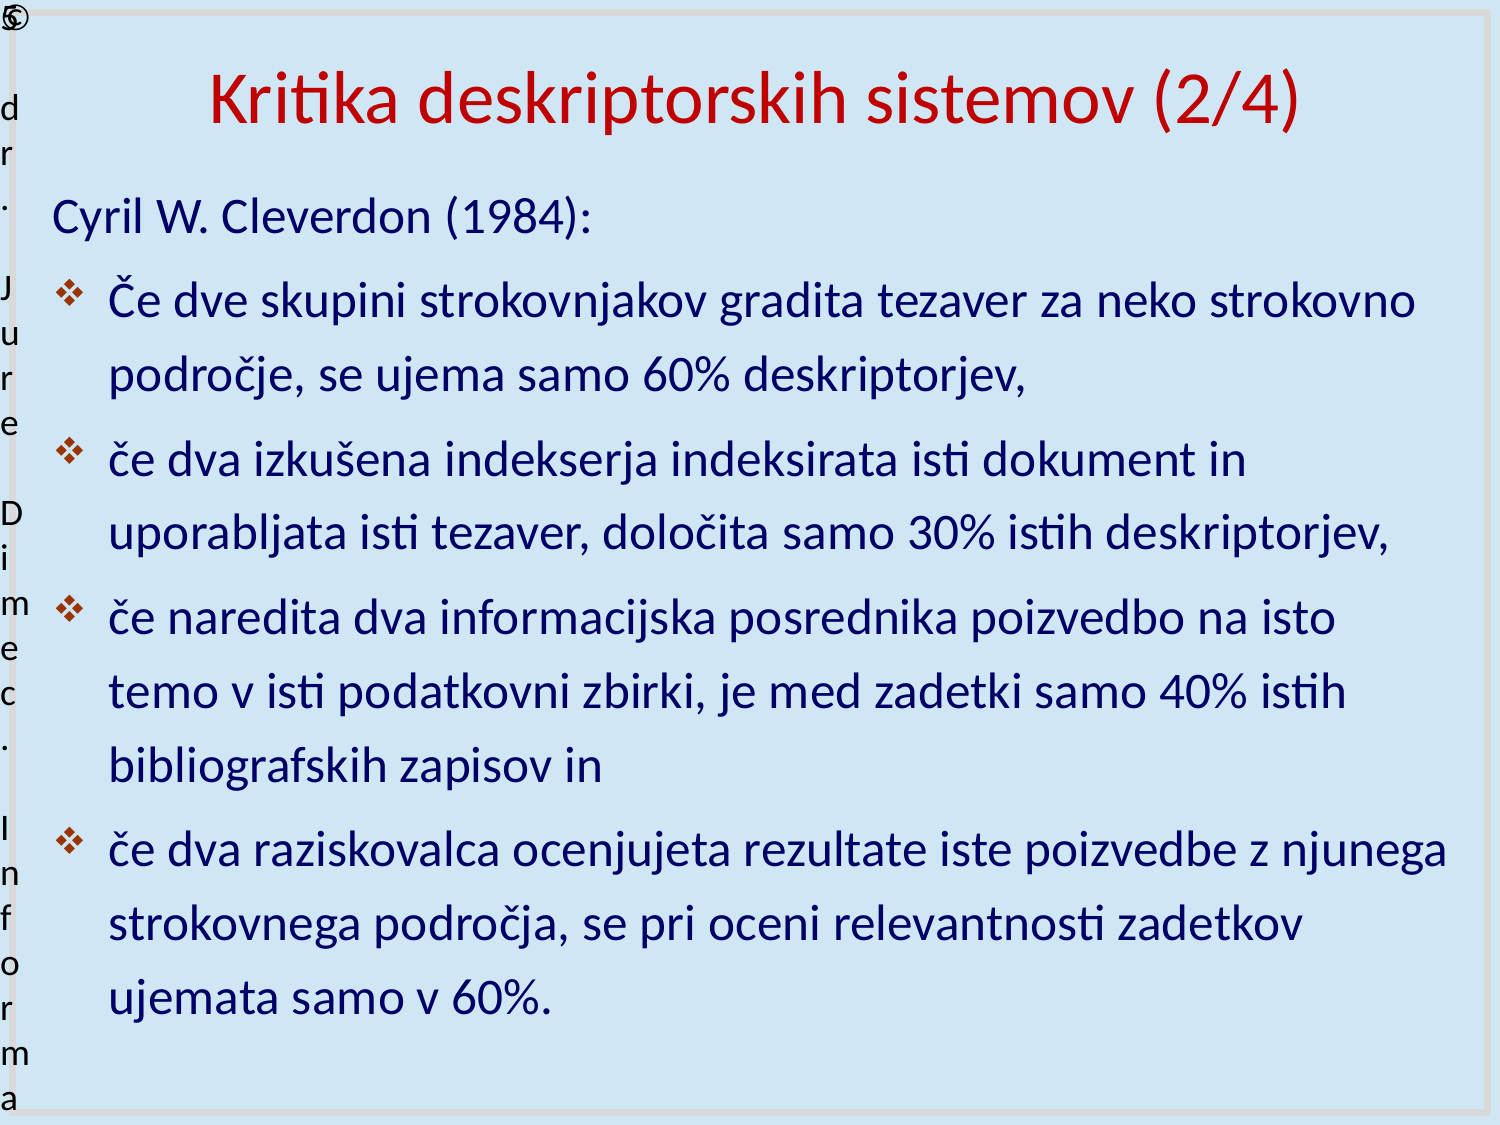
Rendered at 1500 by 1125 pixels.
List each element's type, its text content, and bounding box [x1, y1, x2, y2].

list Cyril W. Cleverdon (1984): Če dve skupini strokovnjakov gradita tezaver za neko strokovno področje, se ujema samo 60% deskriptorjev, če dva izkušena indekserja indeksirata isti dokument in uporabljata isti tezaver, določita samo 30% istih deskriptorjev, če naredita dva informacijska posrednika poizvedbo na isto temo v isti podatkovni zbirki, je med zadetki samo 40% istih bibliografskih zapisov in če dva raziskovalca ocenjujeta rezultate iste poizvedbe z njunega strokovnega področja, se pri oceni relevantnosti zadetkov ujemata samo v 60%. [37, 162, 1475, 1050]
title Kritika deskriptorskih sistemov (2/4) [37, 37, 1475, 150]
